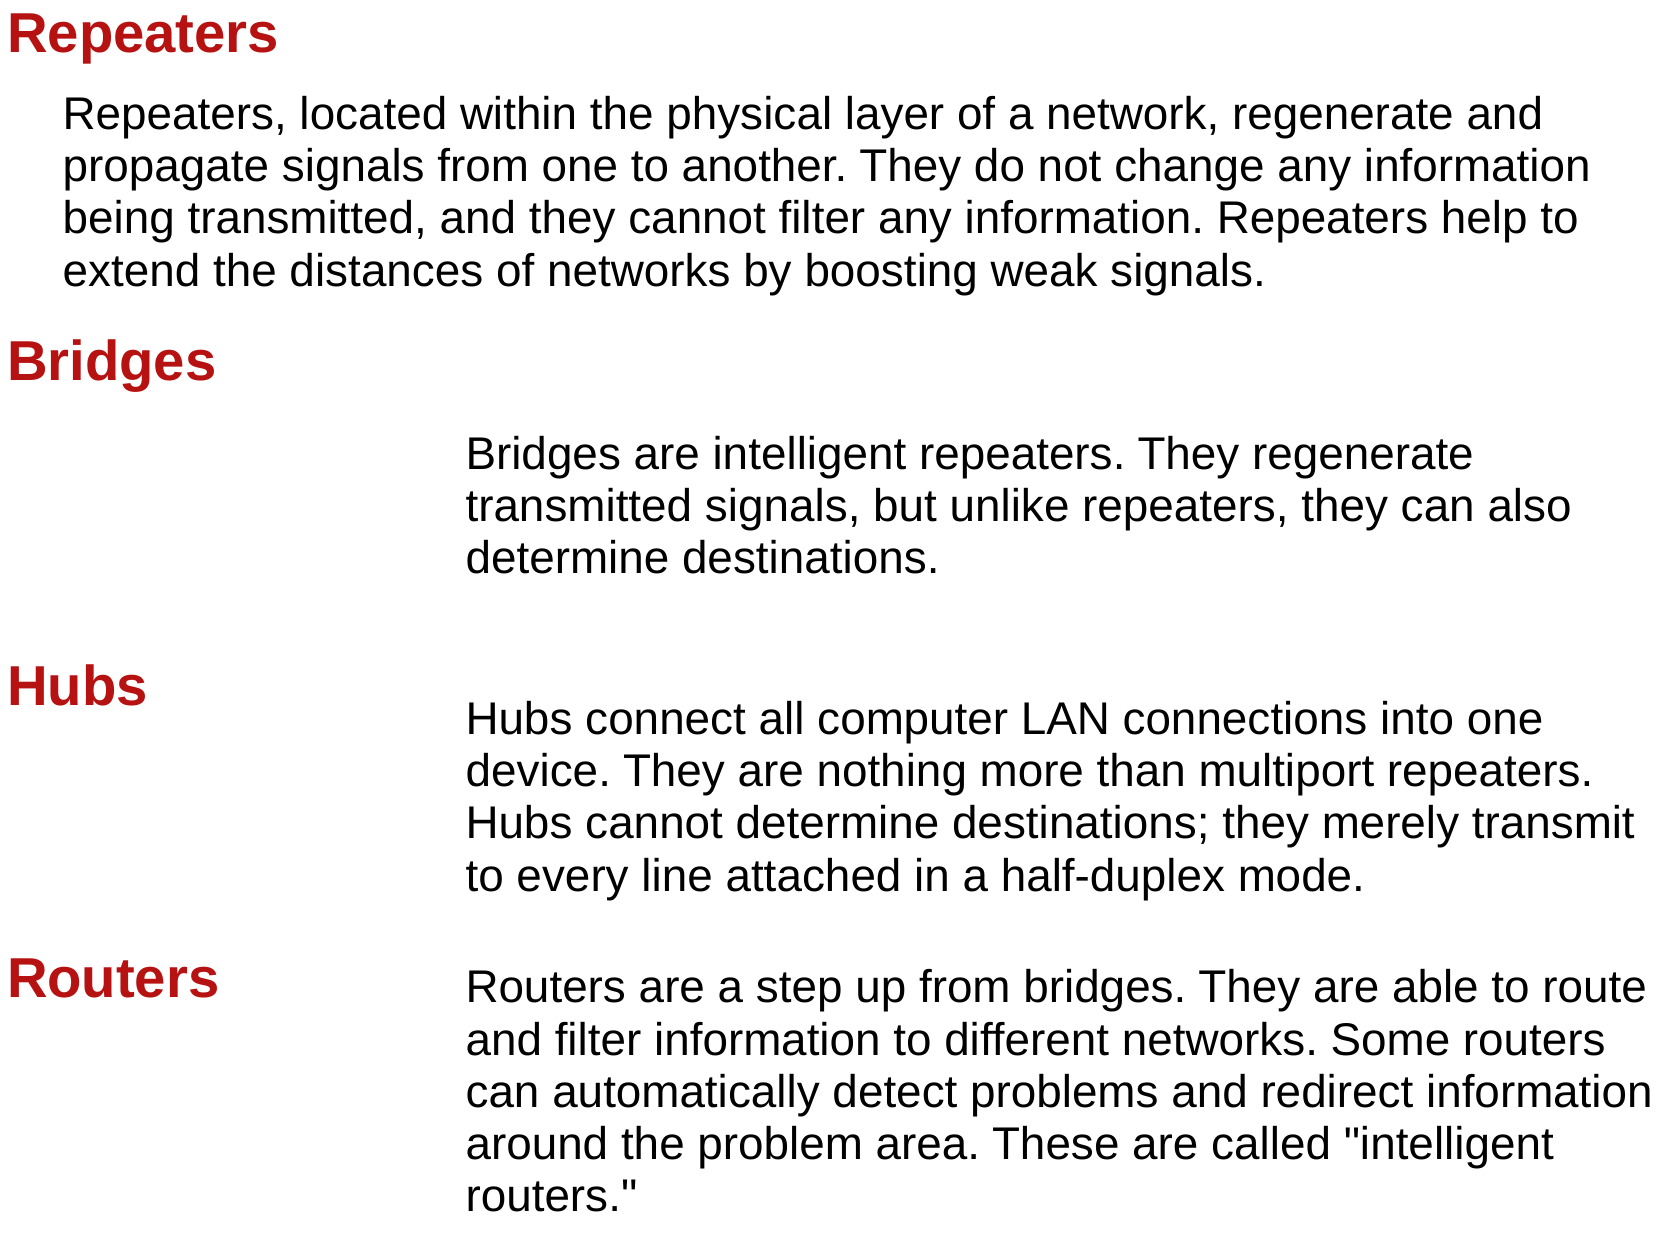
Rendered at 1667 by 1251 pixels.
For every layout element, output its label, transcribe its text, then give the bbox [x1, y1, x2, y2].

text_box Repeaters [7, 1, 307, 66]
text_box Routers [7, 945, 248, 1011]
text_box Routers are a step up from bridges. They are able to route and filter information to different networks. Some routers can automatically detect problems and redirect information around the problem area. These are called "intelligent routers." [465, 961, 1660, 1223]
text_box Hubs [7, 654, 181, 719]
text_box Repeaters, located within the physical layer of a network, regenerate and propagate signals from one to another. They do not change any information being transmitted, and they cannot filter any information. Repeaters help to extend the distances of networks by boosting weak signals. [62, 87, 1660, 297]
text_box Hubs connect all computer LAN connections into one device. They are nothing more than multiport repeaters. Hubs cannot determine destinations; they merely transmit to every line attached in a half-duplex mode. [465, 692, 1660, 902]
text_box Bridges [7, 328, 249, 394]
text_box Bridges are intelligent repeaters. They regenerate transmitted signals, but unlike repeaters, they can also determine destinations. [465, 427, 1660, 584]
